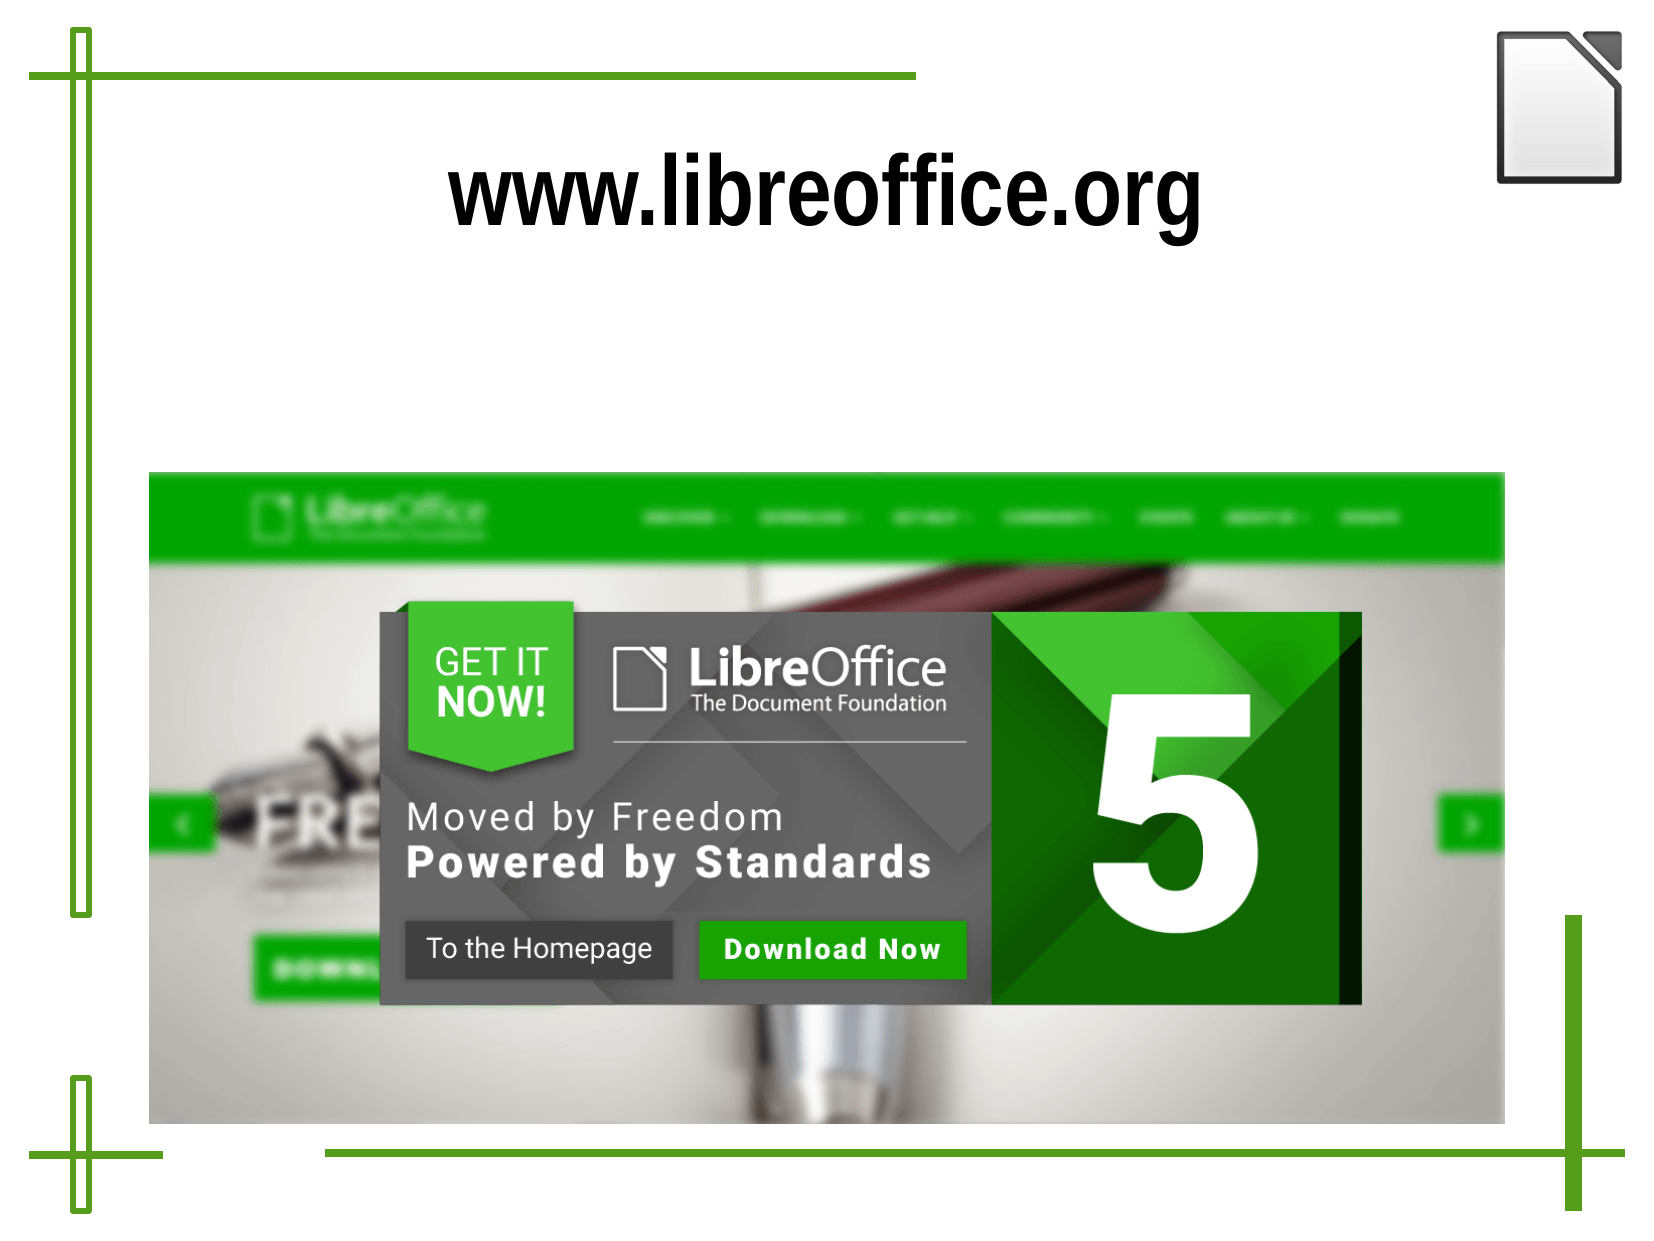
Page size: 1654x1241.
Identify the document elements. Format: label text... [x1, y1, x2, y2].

picture [1494, 29, 1624, 186]
title www.libreoffice.org [118, 118, 1536, 260]
picture [149, 472, 1505, 1125]
